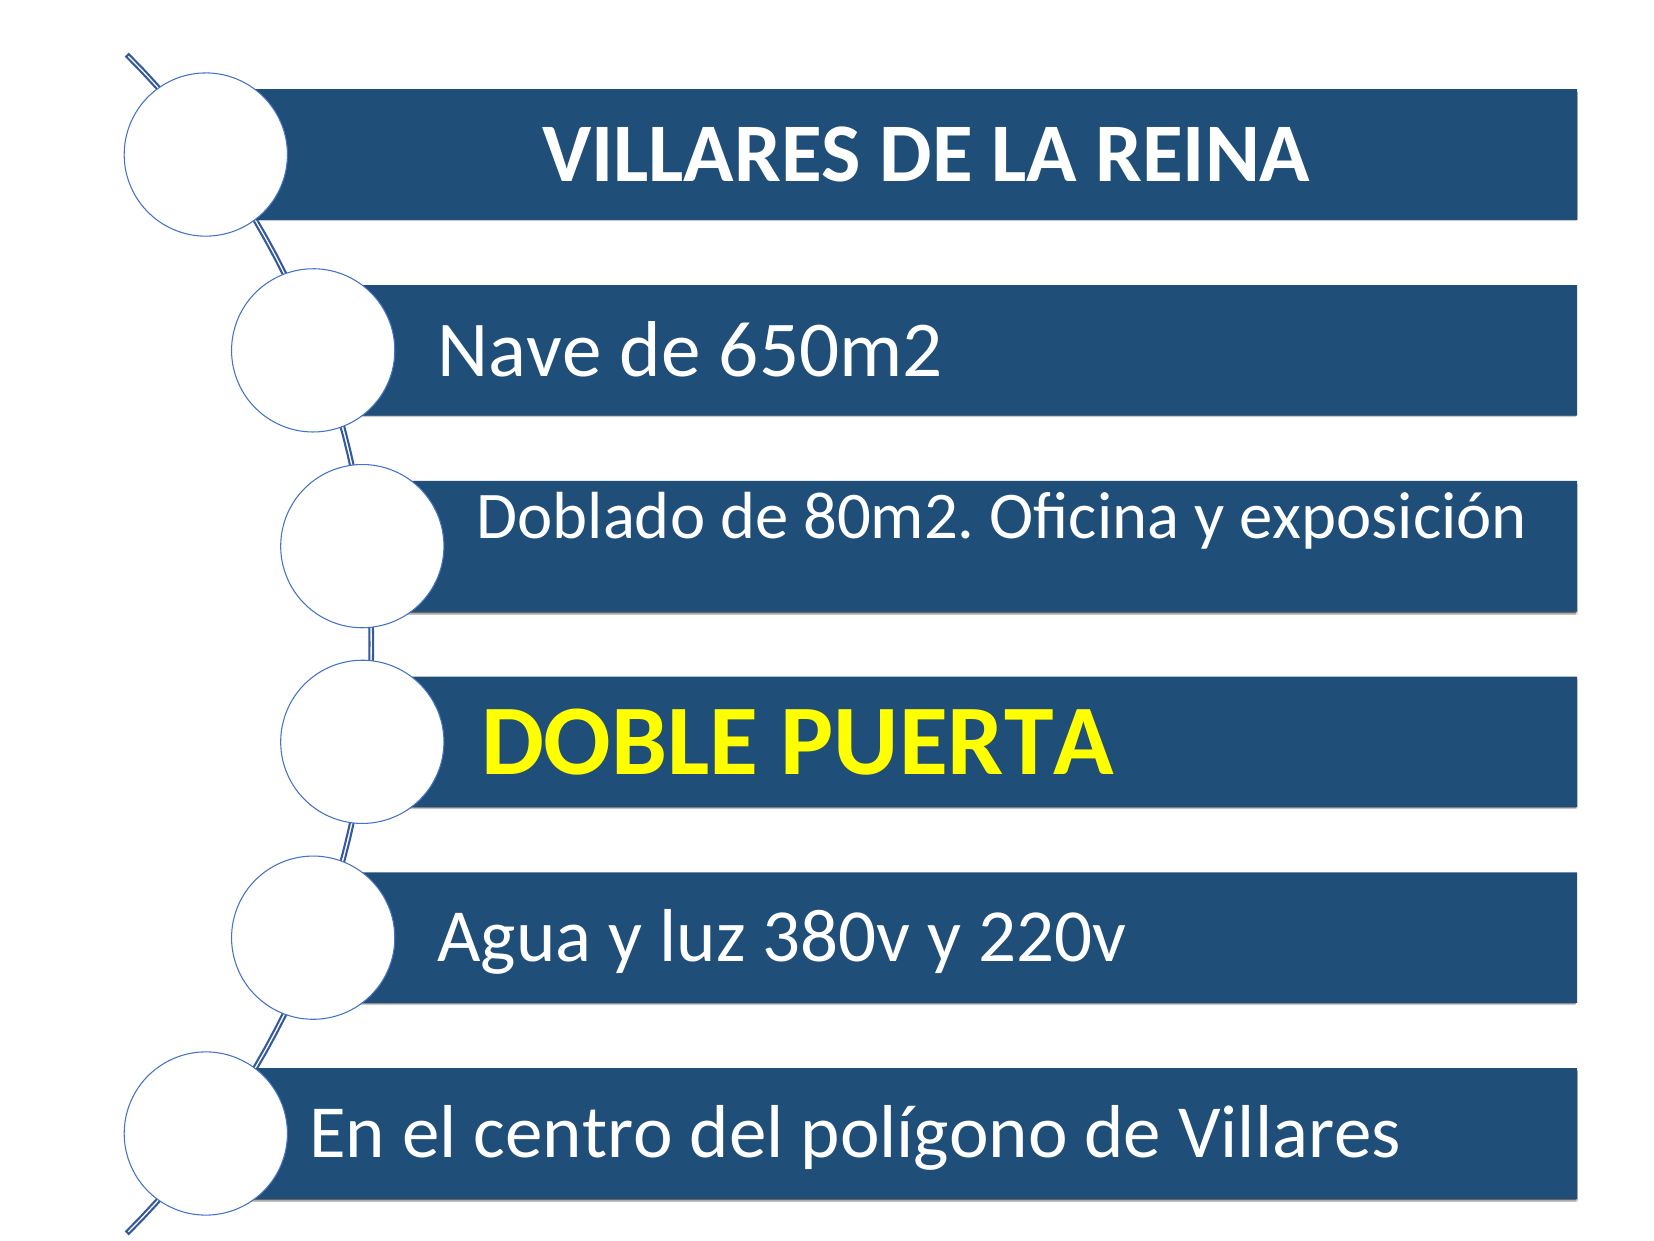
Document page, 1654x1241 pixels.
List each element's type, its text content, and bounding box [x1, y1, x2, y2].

text_box [280, 464, 444, 628]
text_box Agua y luz 380v y 220v [363, 872, 1578, 1003]
text_box Nave de 650m2 [363, 285, 1578, 416]
text_box [124, 1051, 288, 1216]
text_box VILLARES DE LA REINA [256, 89, 1578, 220]
text_box Doblado de 80m2. Oficina y exposición [412, 480, 1578, 612]
text_box En el centro del polígono de Villares [256, 1068, 1578, 1199]
text_box [231, 268, 395, 432]
text_box DOBLE PUERTA [412, 676, 1578, 808]
text_box [231, 856, 395, 1020]
text_box [280, 660, 444, 824]
text_box [124, 72, 288, 237]
